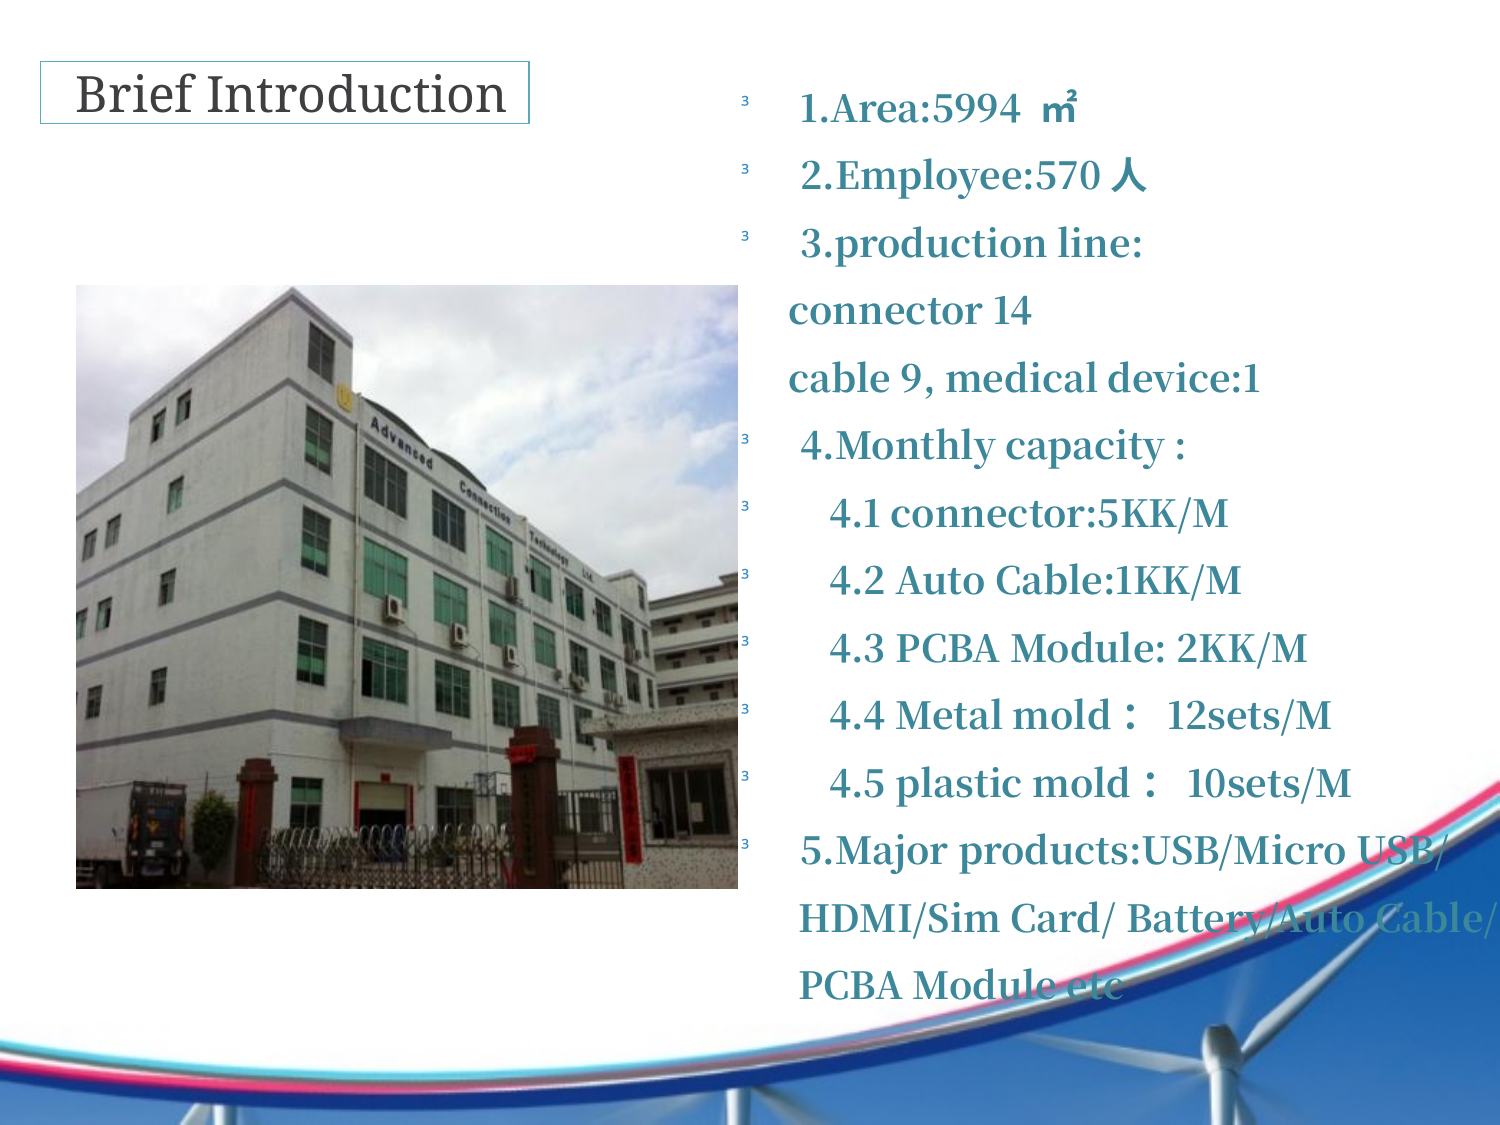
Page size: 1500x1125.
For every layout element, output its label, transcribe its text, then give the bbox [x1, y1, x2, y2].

picture [0, 0, 1500, 1125]
text_box Brief Introduction [46, 54, 538, 130]
list 1.Area:5994 ㎡ 2.Employee:570人 3.production line: connector 14 cable 9, medical device:1 4.Monthly capacity : 4.1 connector:5KK/M 4.2 Auto Cable:1KK/M 4.3 PCBA Module: 2KK/M 4.4 Metal mold：12sets/M 4.5 plastic mold：10sets/M 5.Major products:USB/Micro USB/ HDMI/Sim Card/ Battery/Auto Cable/ PCBA Module etc [726, 54, 1500, 1125]
